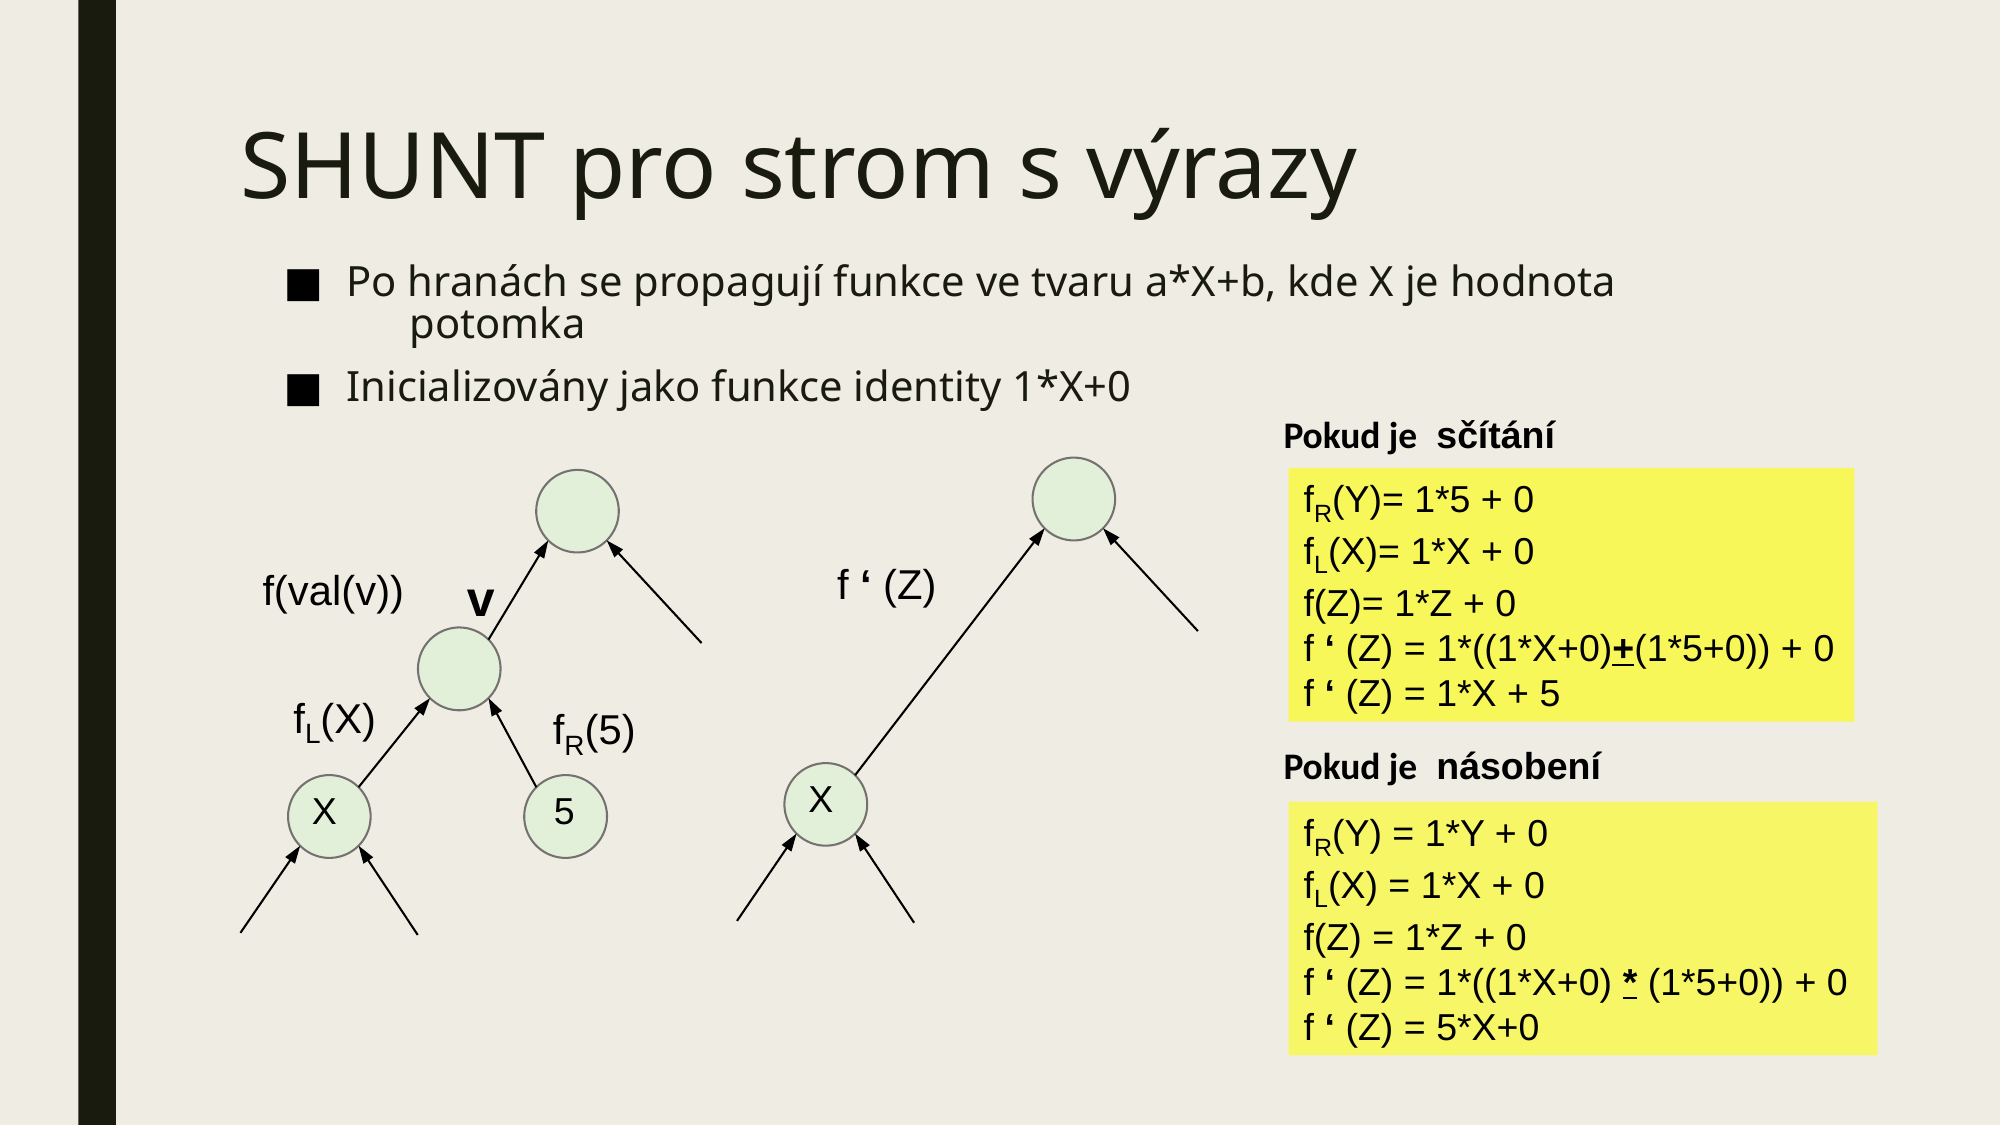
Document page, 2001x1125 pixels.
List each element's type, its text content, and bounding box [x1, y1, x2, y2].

text_box [417, 628, 501, 683]
text_box [1032, 457, 1116, 541]
text_box fL(X) [278, 683, 538, 750]
text_box v [451, 558, 520, 635]
text_box fR(Y) = 1*Y + 0 fL(X) = 1*X + 0 f(Z) = 1*Z + 0 f ‘ (Z) = 1*((1*X+0) * (1*5+0)) + 0 f ‘ (Z) = 5*X+0 [1288, 801, 1878, 1044]
text_box [536, 469, 619, 553]
title SHUNT pro strom s výrazy [225, 112, 1801, 357]
text_box f ‘ (Z) [822, 550, 1151, 616]
text_box X [784, 763, 868, 846]
text_box Pokud je násobení [1268, 734, 1658, 841]
text_box X [288, 775, 371, 858]
text_box fR(5) [537, 695, 867, 762]
text_box f(val(v)) [247, 556, 704, 622]
text_box fR(Y)= 1*5 + 0 fL(X)= 1*X + 0 f(Z)= 1*Z + 0 f ‘ (Z) = 1*((1*X+0)+(1*5+0)) + 0 f ‘ (Z) = 1*X + 5 [1288, 467, 1855, 711]
text_box 5 [524, 775, 608, 858]
text_box Pokud je sčítání [1268, 403, 1611, 510]
list Po hranách se propagují funkce ve tvaru a*X+b, kde X je hodnota potomka Inicializovány jako funkce identity 1*X+0 [268, 255, 1637, 426]
